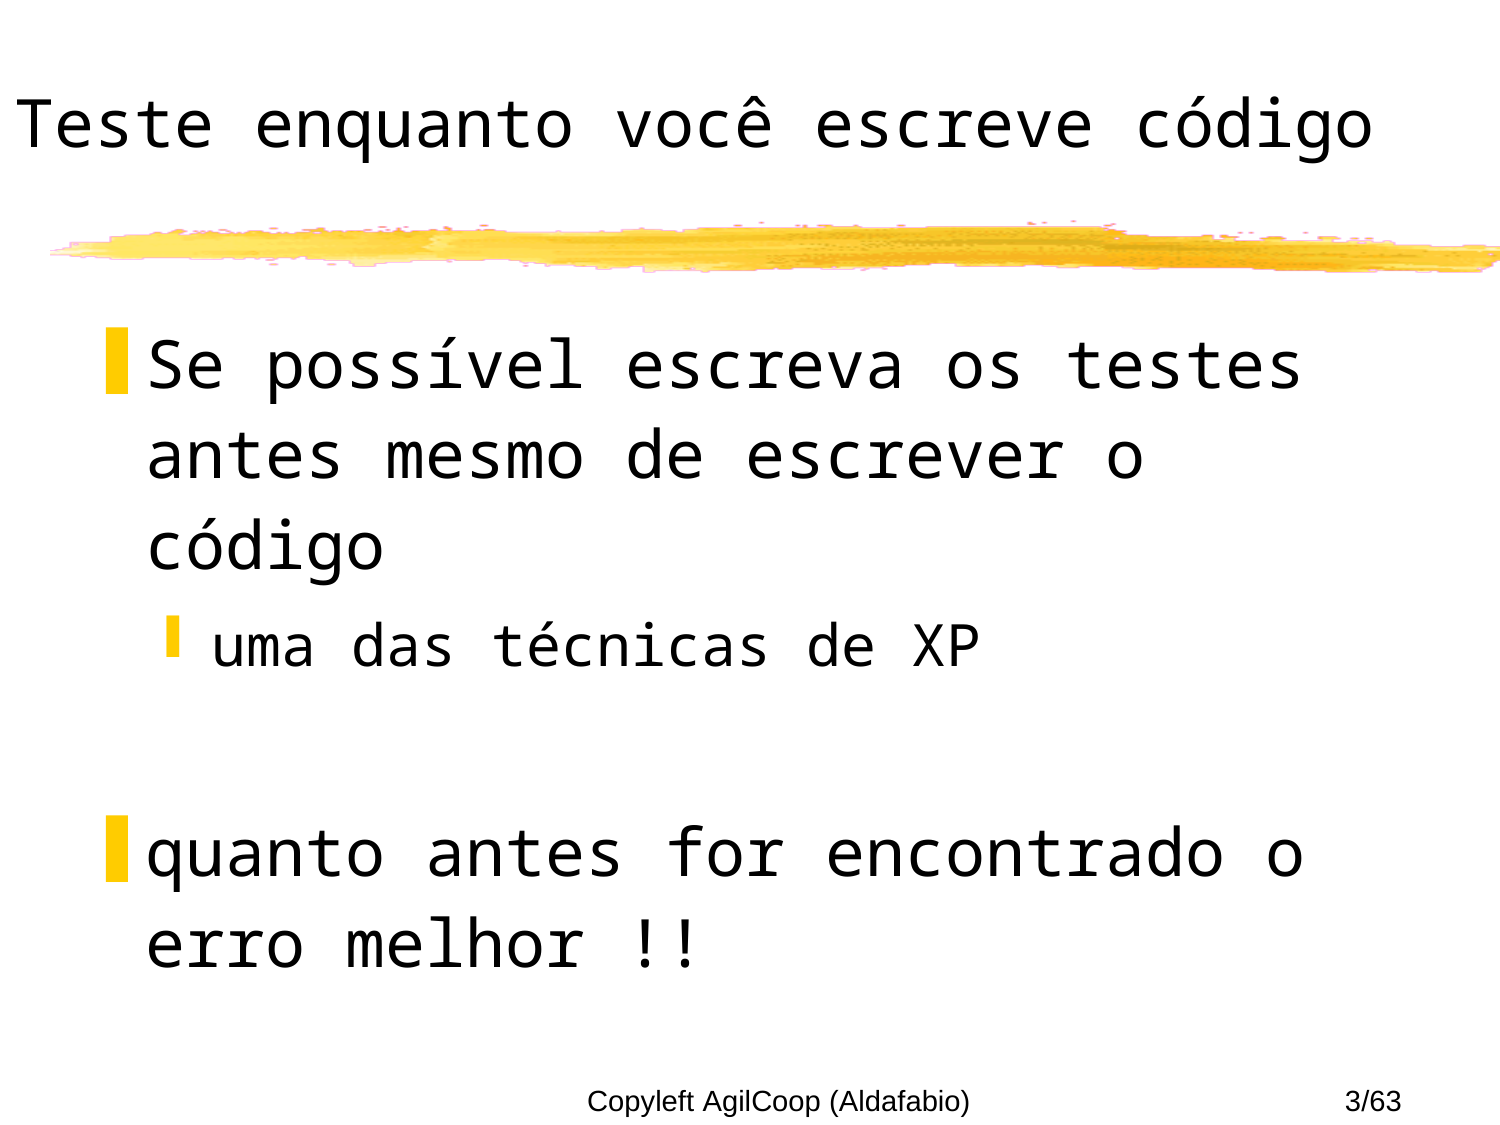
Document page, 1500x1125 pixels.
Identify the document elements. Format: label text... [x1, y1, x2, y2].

picture [50, 215, 1500, 284]
title Teste enquanto você escreve código [0, 65, 1488, 175]
list Se possível escreva os testes antes mesmo de escrever o código uma das técnicas de XP quanto antes for encontrado o erro melhor !! [74, 309, 1417, 994]
